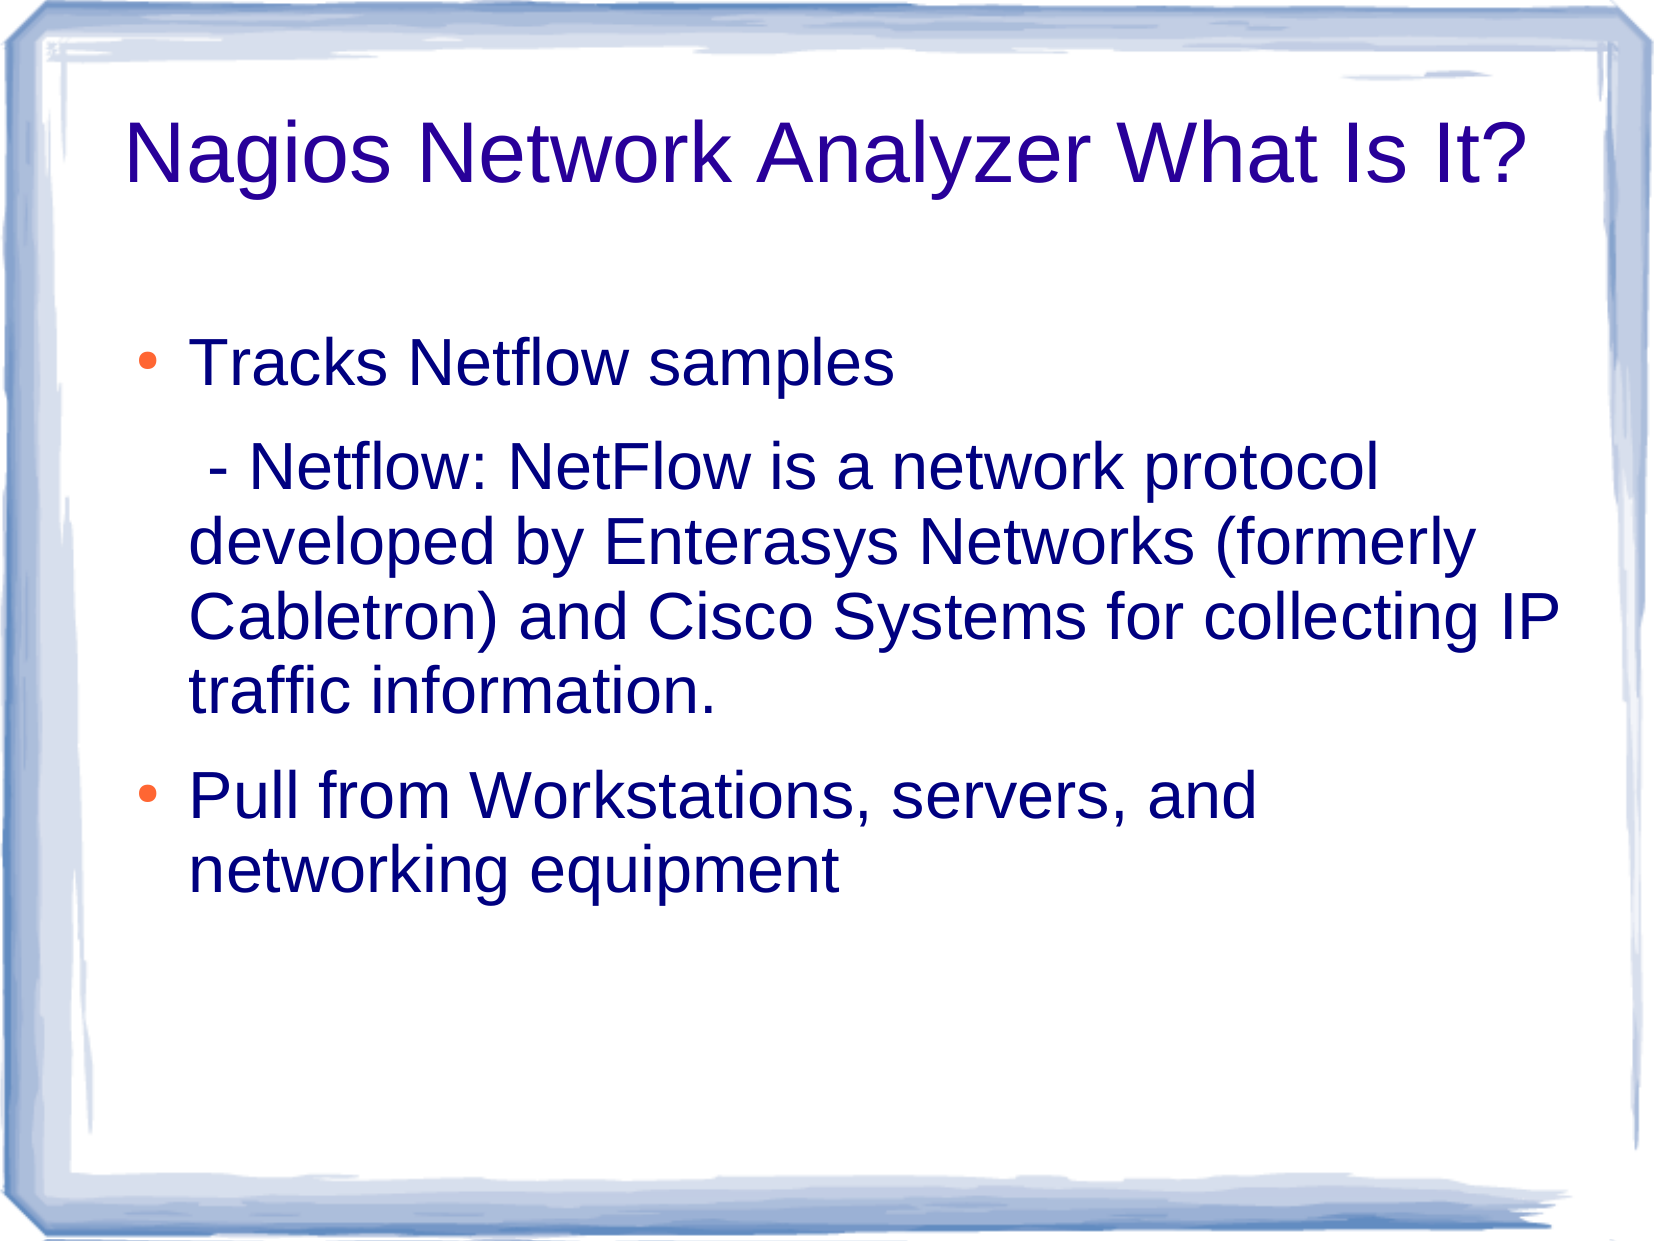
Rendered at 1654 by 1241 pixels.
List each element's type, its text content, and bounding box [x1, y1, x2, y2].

picture [0, 0, 1654, 1241]
title Nagios Network Analyzer What Is It? [82, 49, 1571, 257]
list Tracks Netflow samples - Netflow: NetFlow is a network protocol developed by Enterasys Networks (formerly Cabletron) and Cisco Systems for collecting IP traffic information. Pull from Workstations, servers, and networking equipment [118, 324, 1571, 1004]
